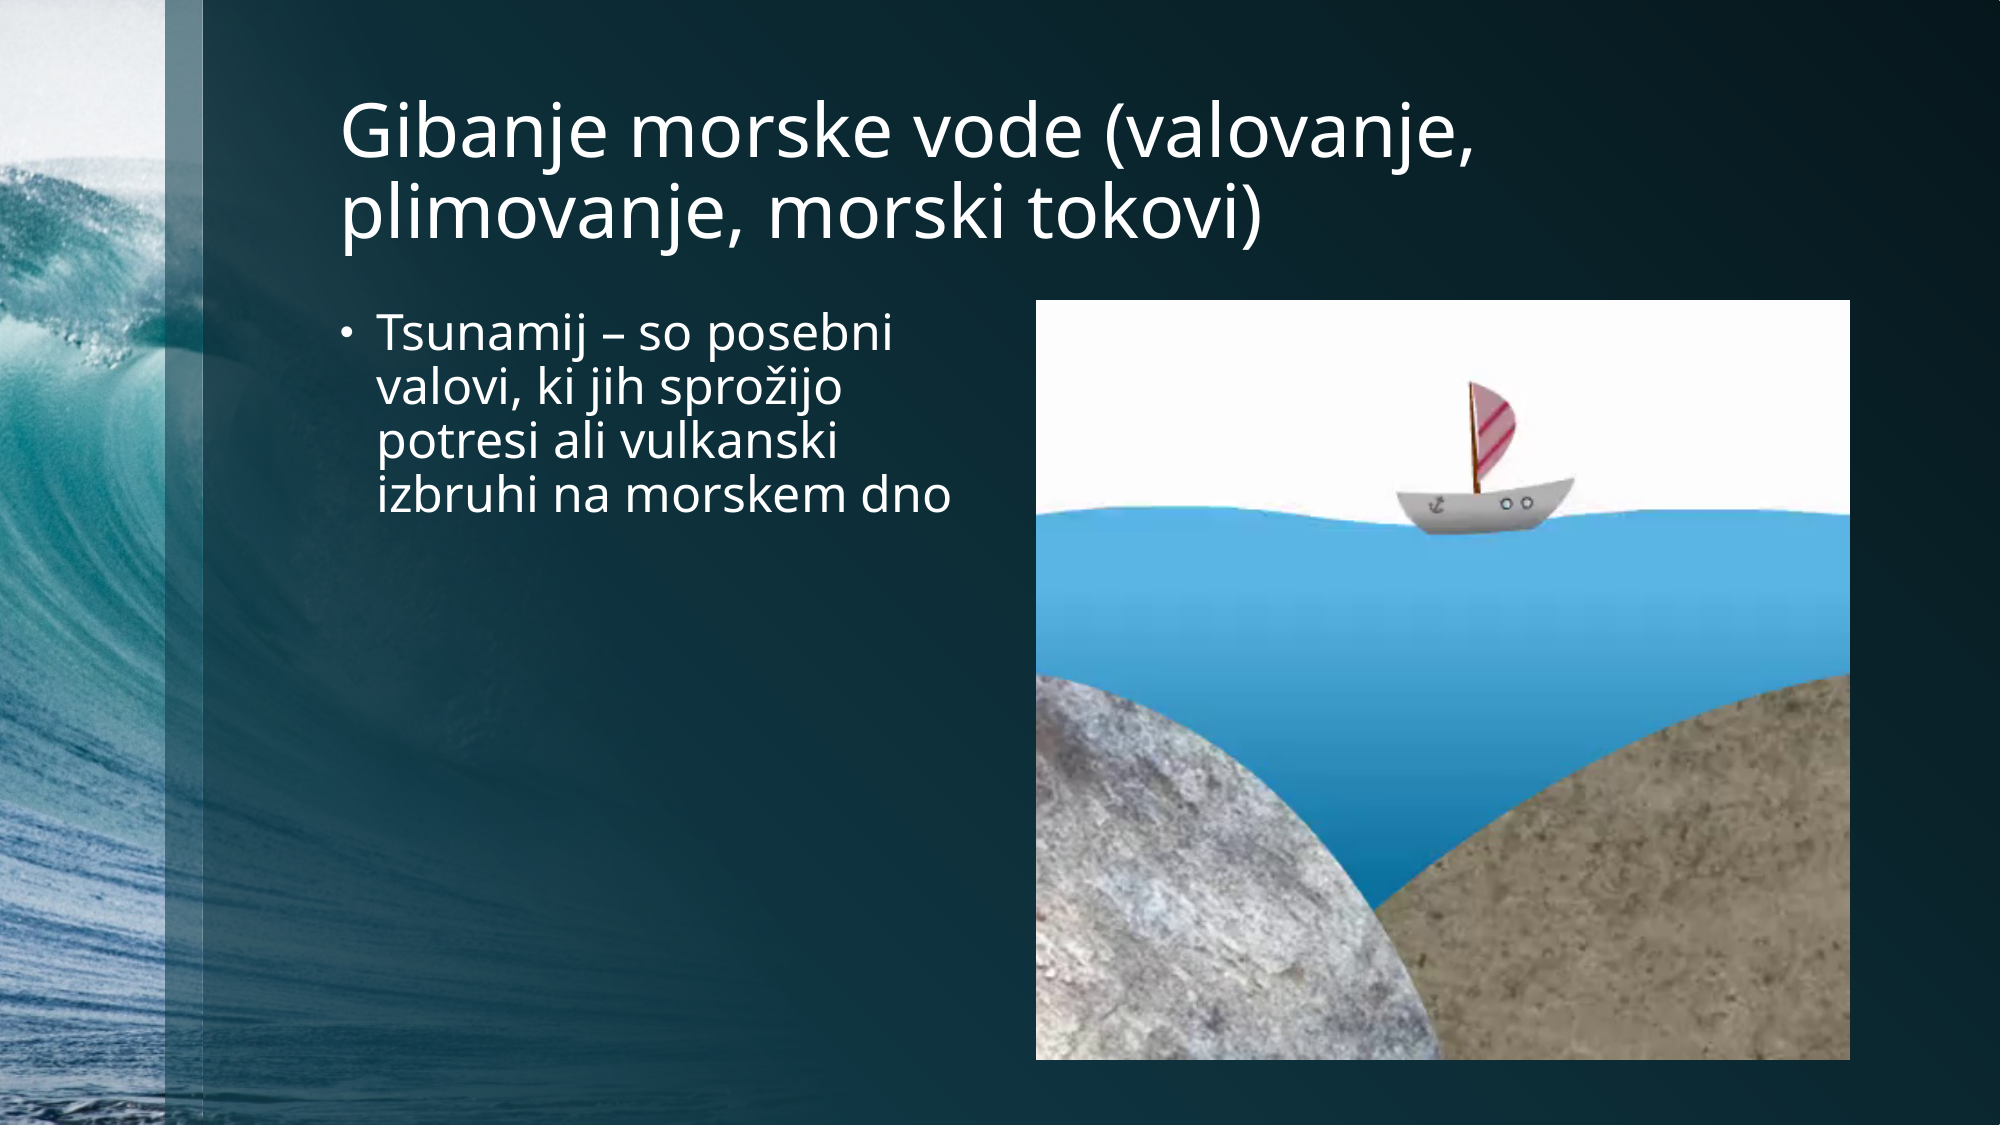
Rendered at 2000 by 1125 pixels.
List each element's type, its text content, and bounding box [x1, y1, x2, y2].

list Tsunamij – so posebni valovi, ki jih sprožijo potresi ali vulkanski izbruhi na morskem dno [324, 299, 988, 965]
picture [0, 0, 2000, 1125]
text_box [1035, 299, 1851, 1061]
title Gibanje morske vode (valovanje, plimovanje, morski tokovi) [324, 62, 1825, 263]
